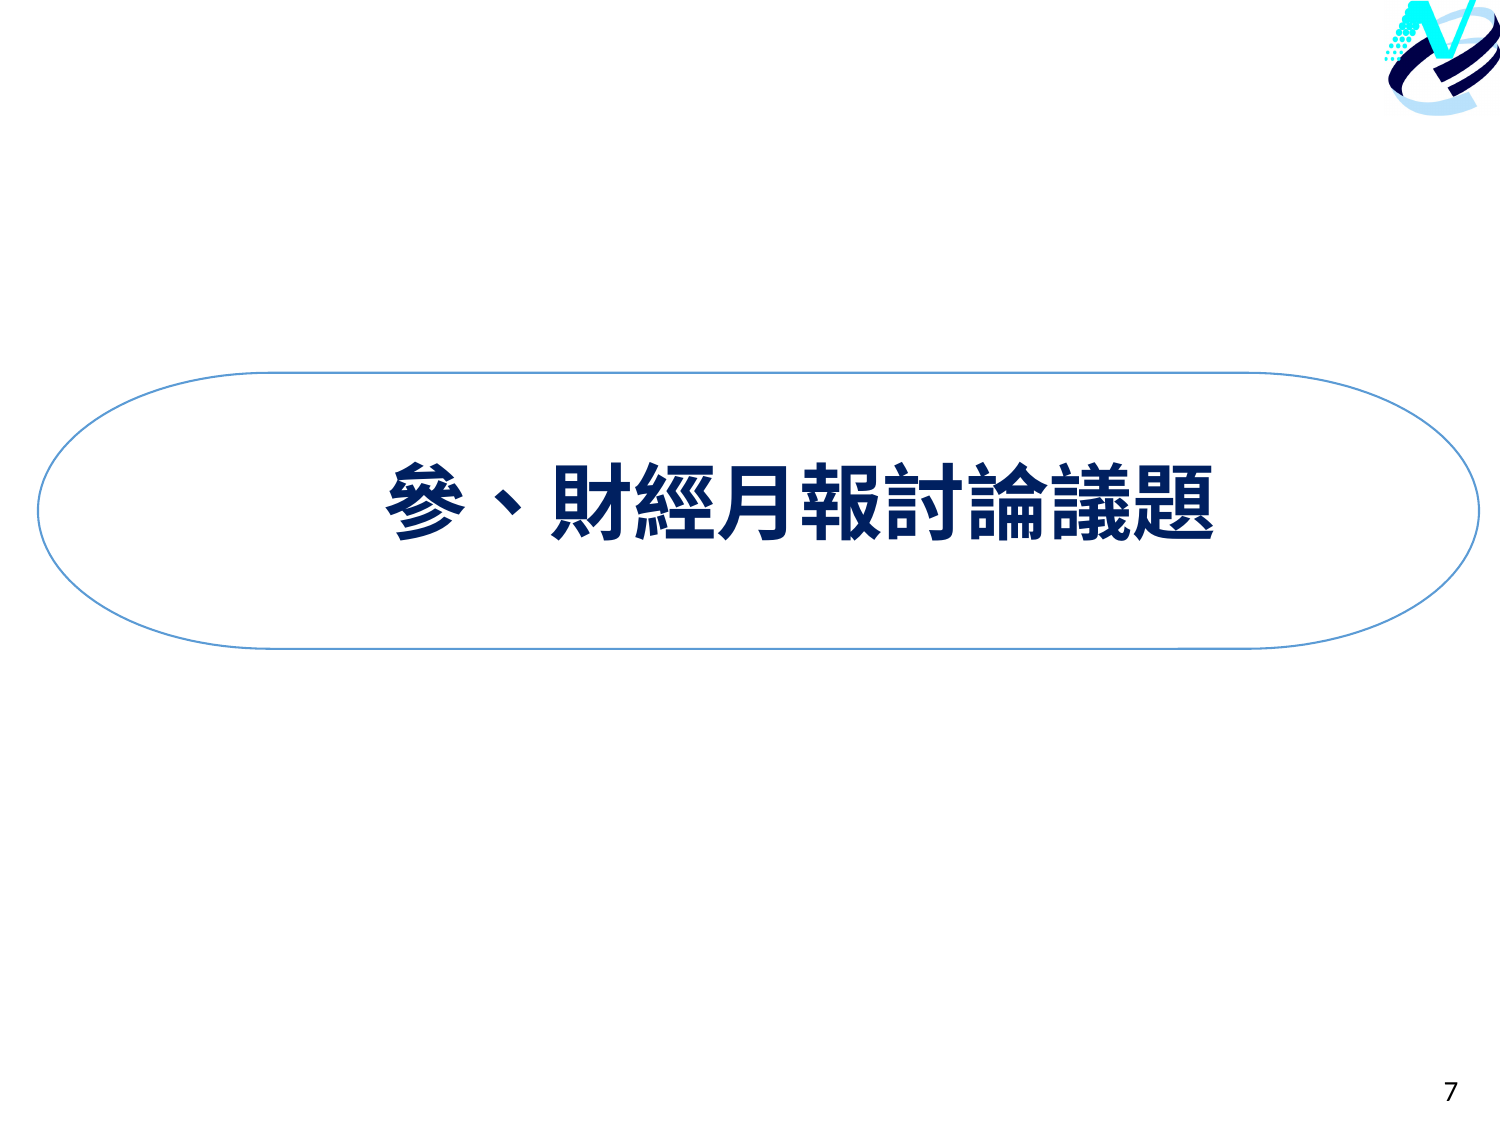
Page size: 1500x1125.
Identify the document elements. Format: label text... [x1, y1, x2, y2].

text_box [68, 372, 1449, 442]
text_box [52, 559, 1465, 649]
text_box 參、財經月報討論議題 [37, 442, 1500, 559]
